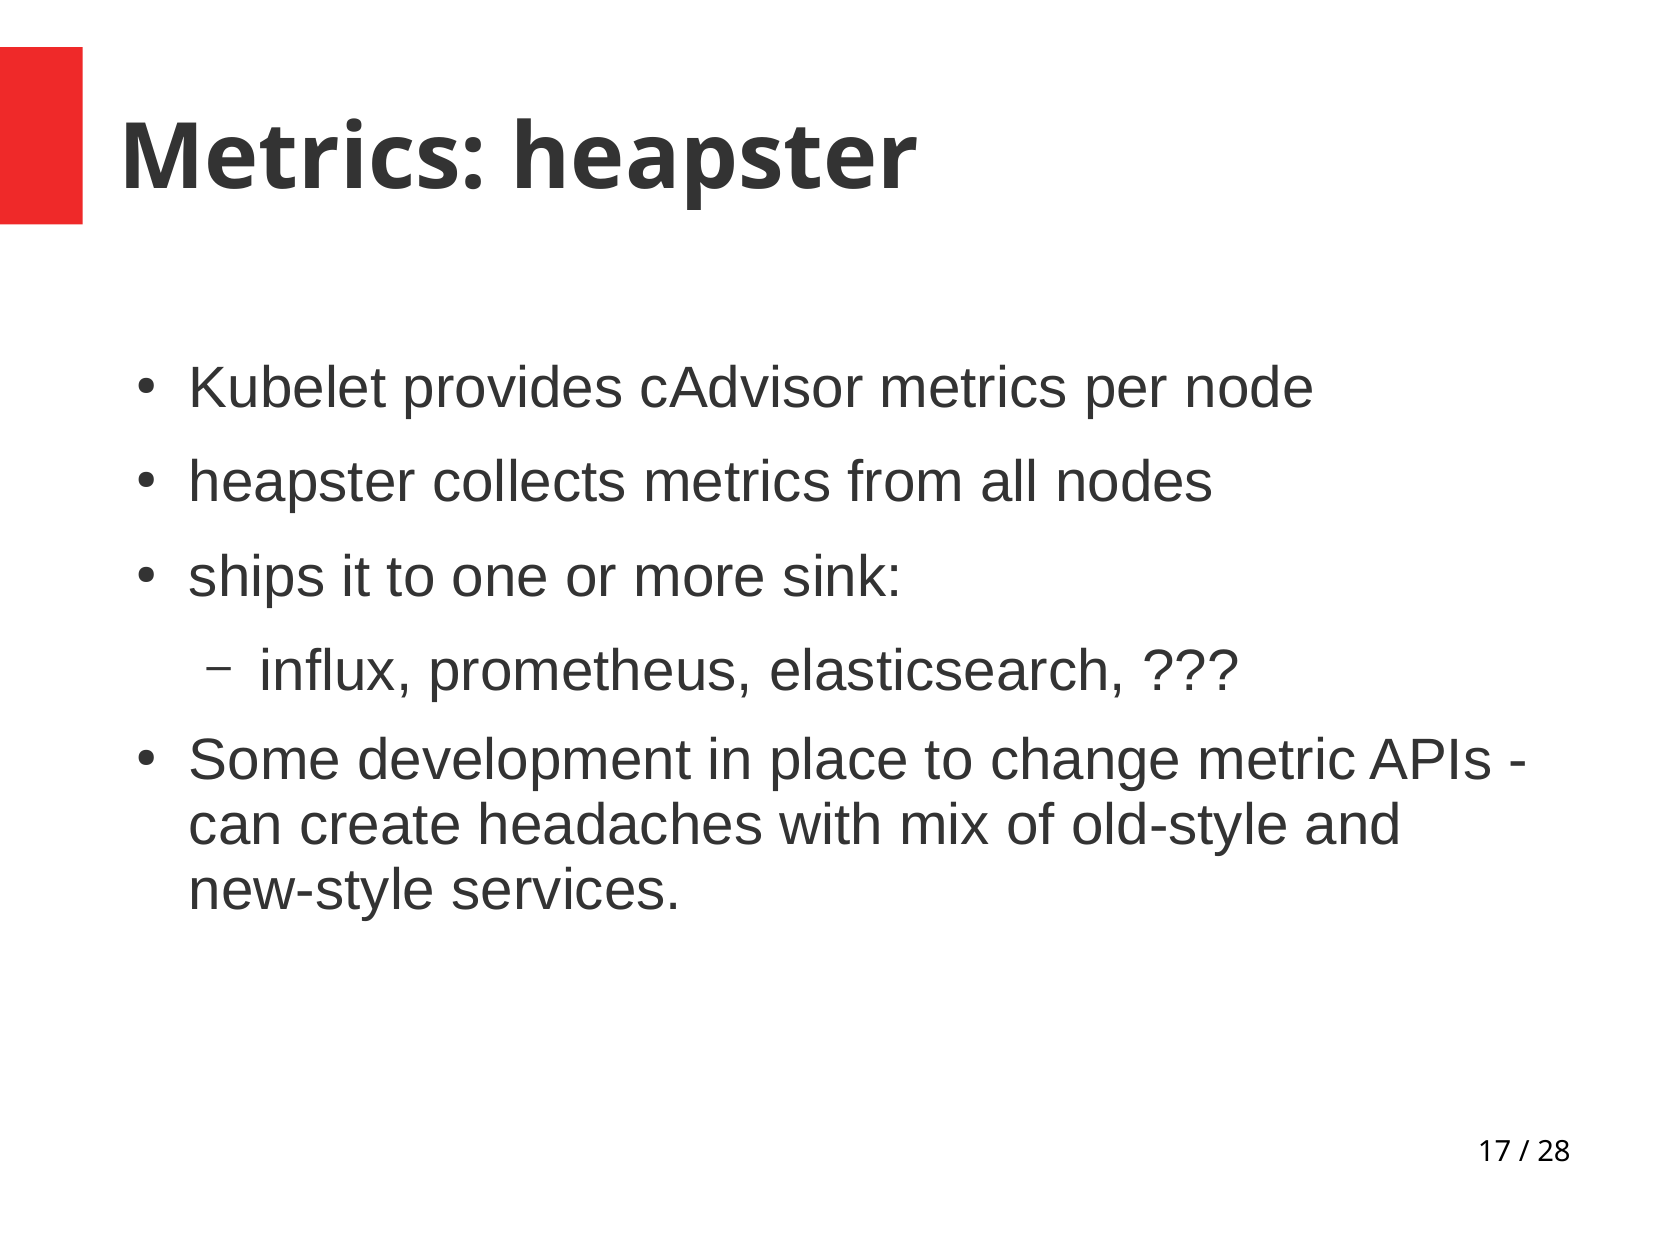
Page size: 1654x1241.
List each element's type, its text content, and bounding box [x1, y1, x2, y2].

title Metrics: heapster [118, 49, 1571, 257]
list Kubelet provides cAdvisor metrics per node heapster collects metrics from all nodes ships it to one or more sink: influx, prometheus, elasticsearch, ??? Some development in place to change metric APIs - can create headaches with mix of old-style and new-style services. [118, 354, 1536, 1074]
